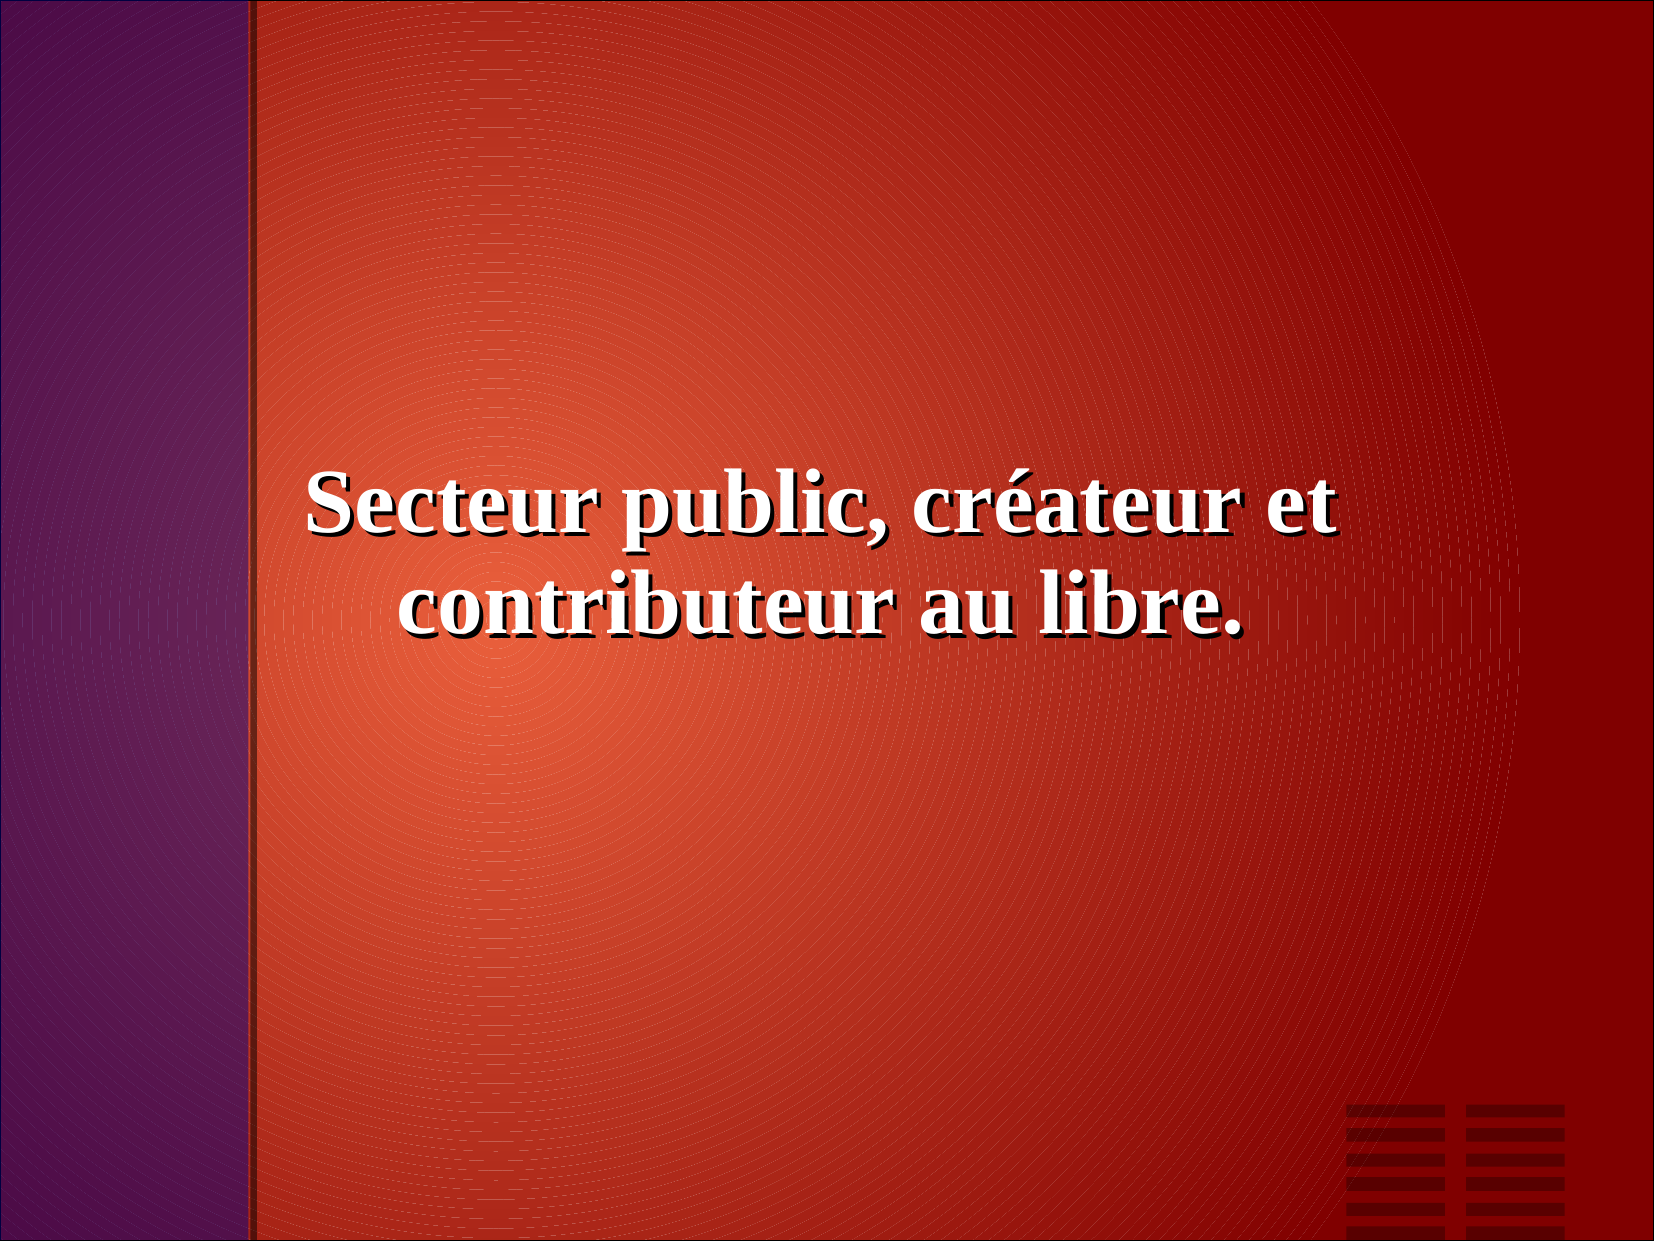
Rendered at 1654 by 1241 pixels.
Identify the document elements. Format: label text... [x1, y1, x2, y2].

title Secteur public, créateur et contributeur au libre. [115, 448, 1528, 656]
